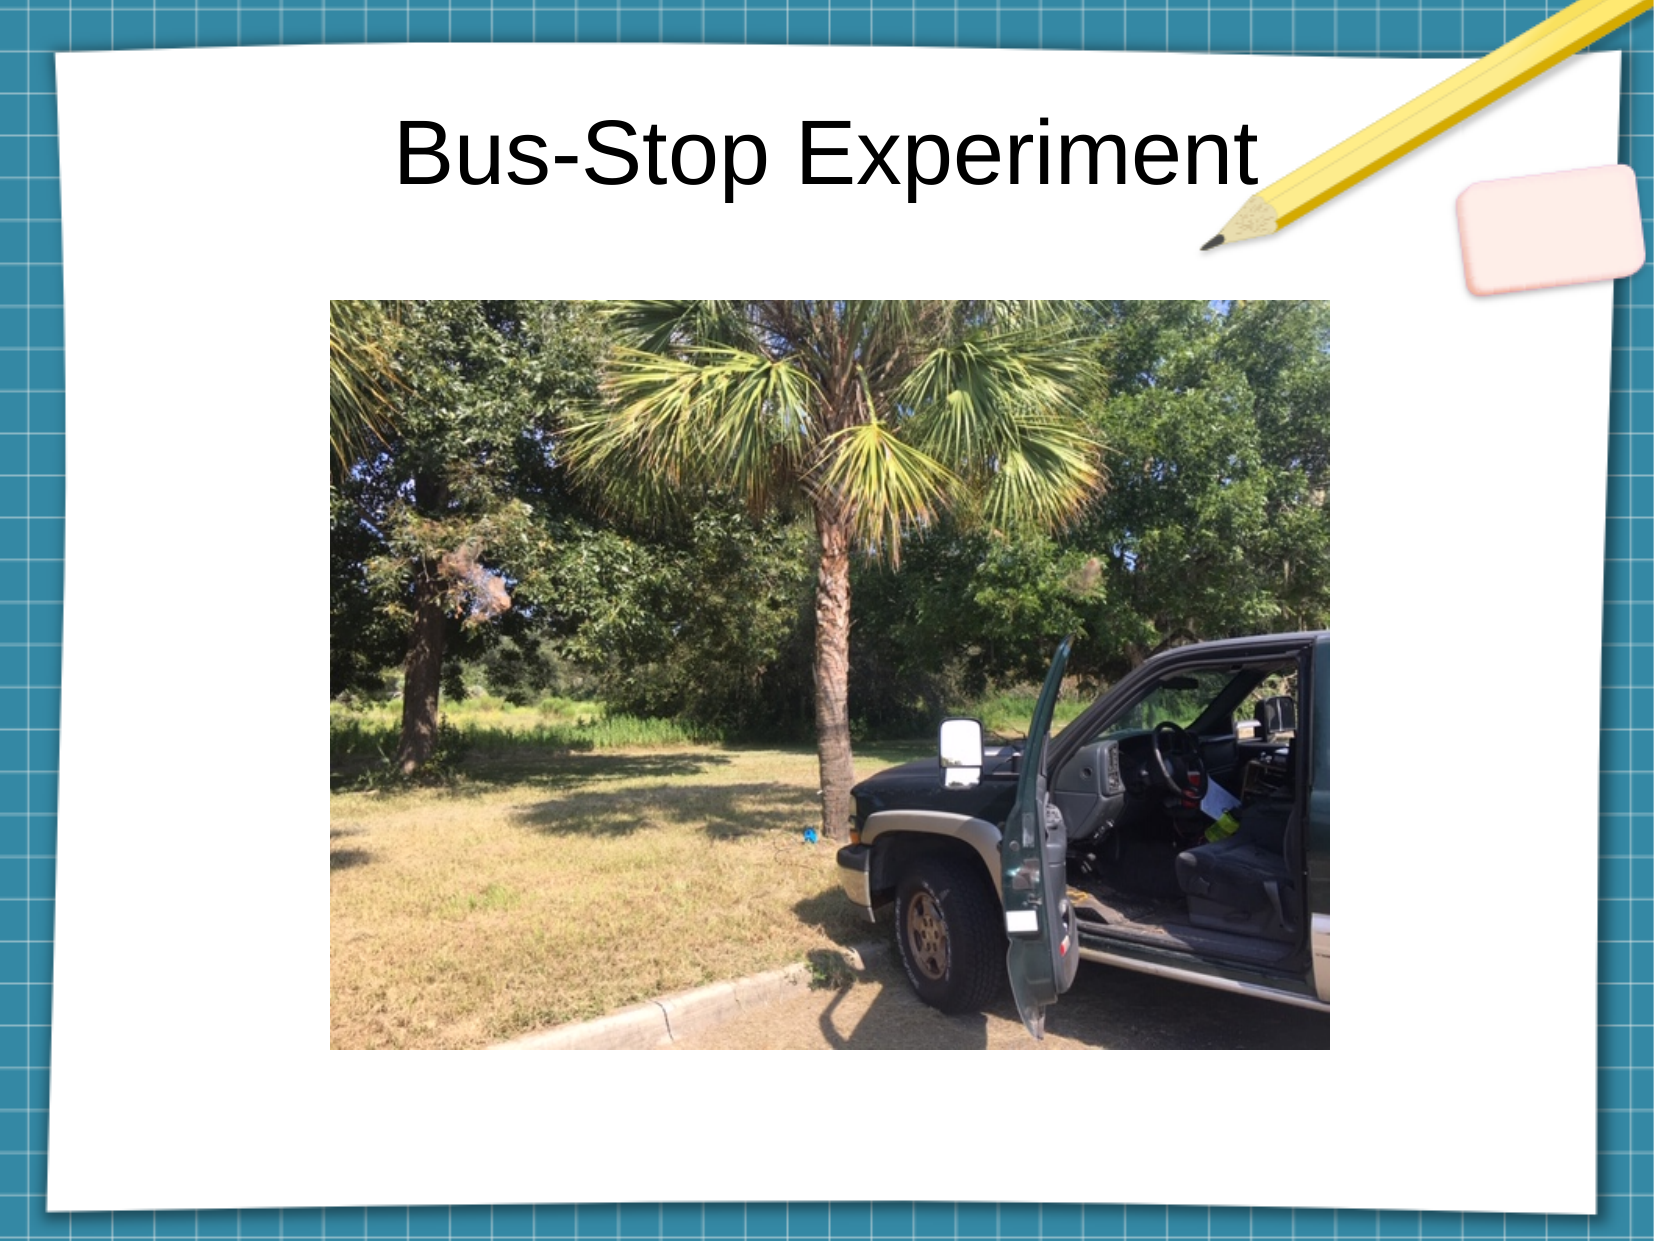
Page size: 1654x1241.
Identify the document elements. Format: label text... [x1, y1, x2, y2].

picture [0, 0, 1654, 1241]
title Bus-Stop Experiment [82, 49, 1571, 257]
